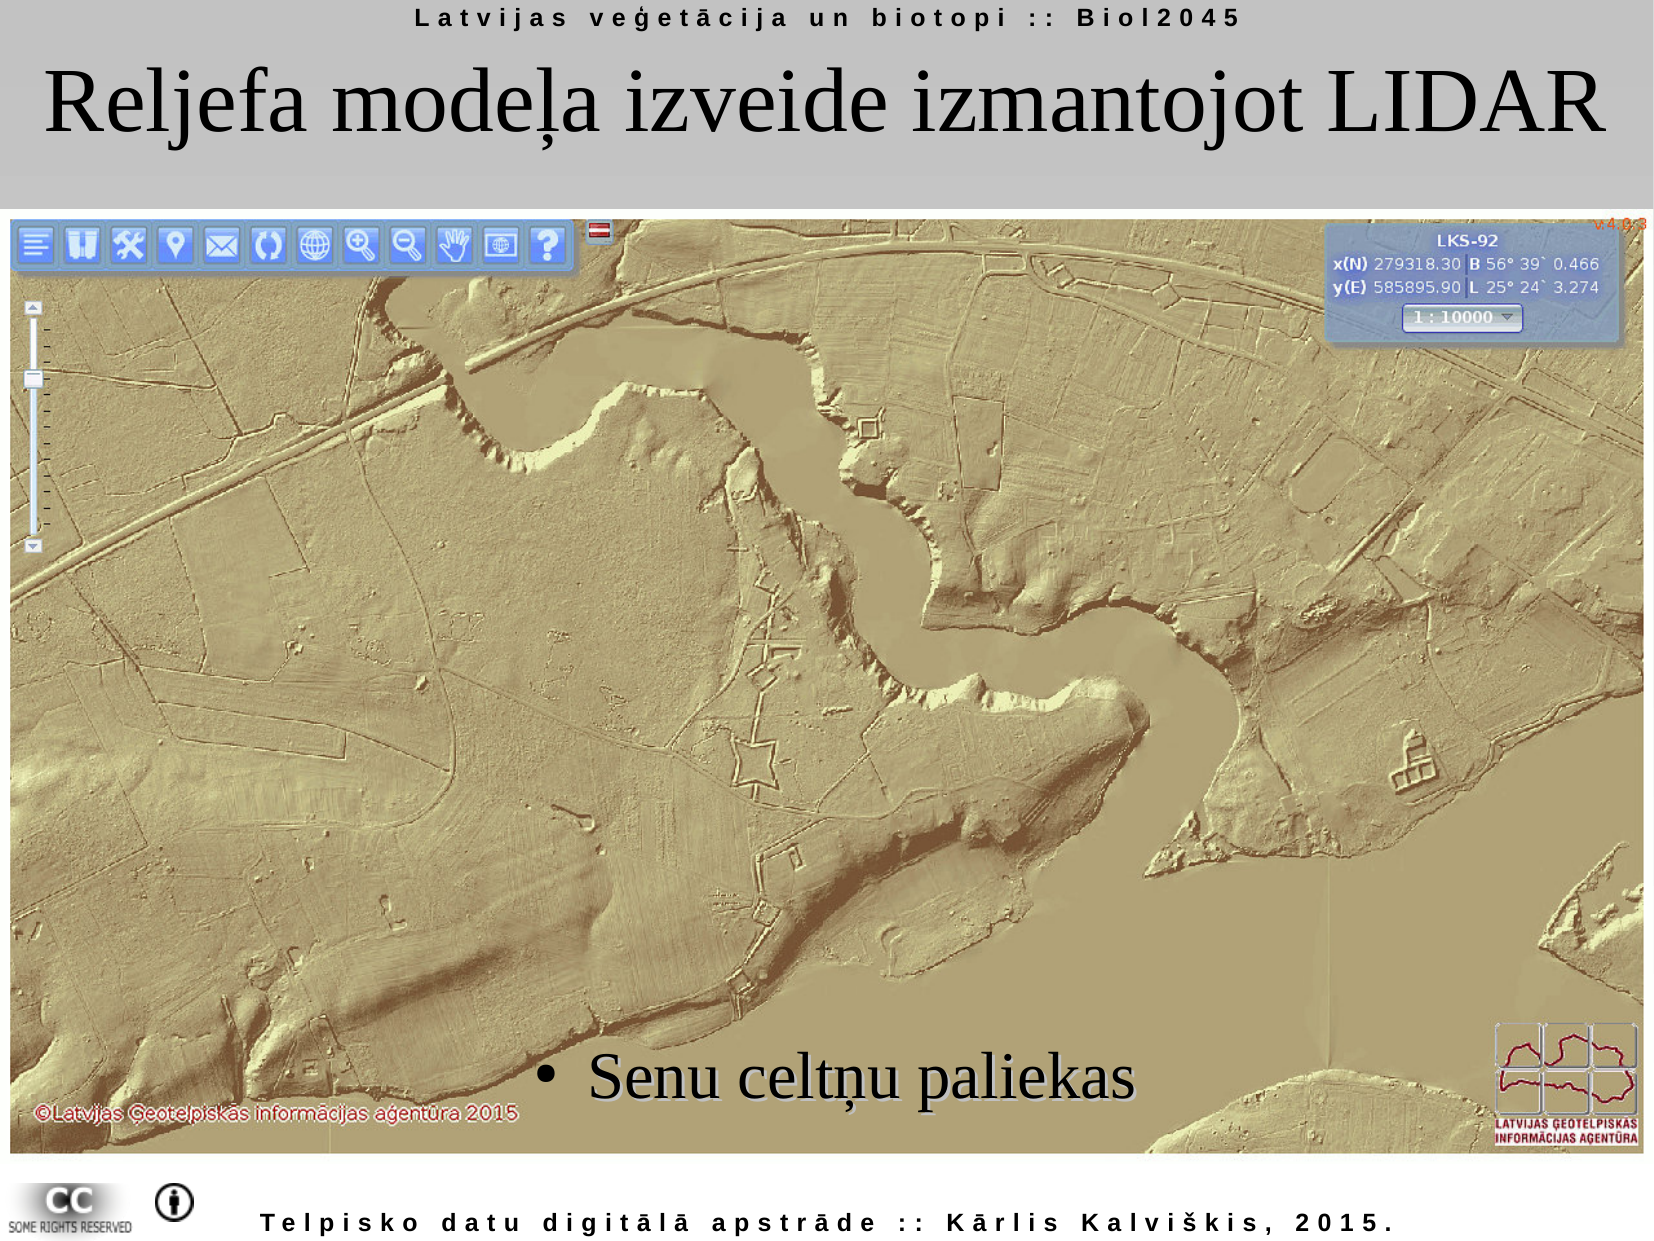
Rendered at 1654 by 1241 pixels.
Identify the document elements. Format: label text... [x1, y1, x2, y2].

title Reljefa modeļa izveide izmantojot LIDAR [29, 49, 1625, 296]
list Senu celtņu paliekas [82, 296, 1571, 1113]
picture [0, 0, 1654, 1241]
